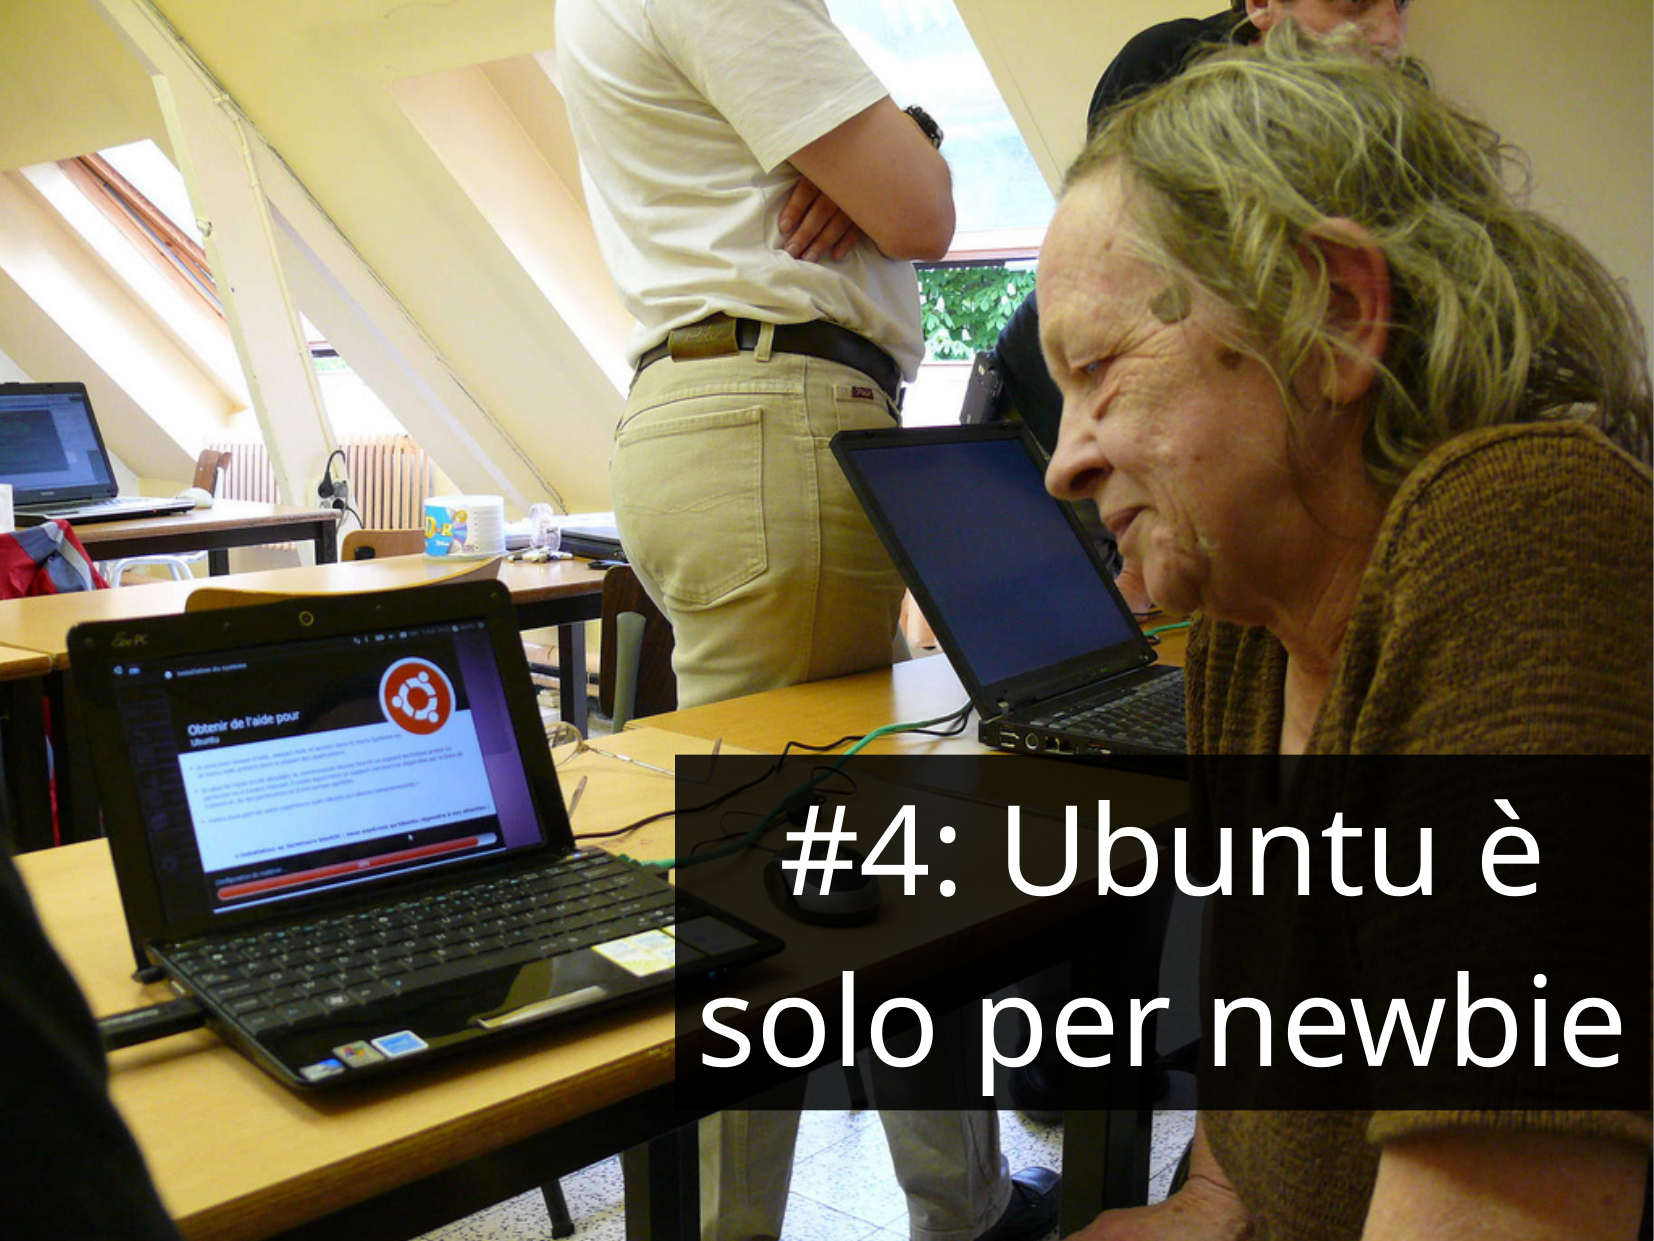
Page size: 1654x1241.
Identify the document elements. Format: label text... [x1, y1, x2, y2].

picture [0, 0, 1654, 1241]
text_box #4: Ubuntu è solo per newbie [675, 754, 1651, 761]
